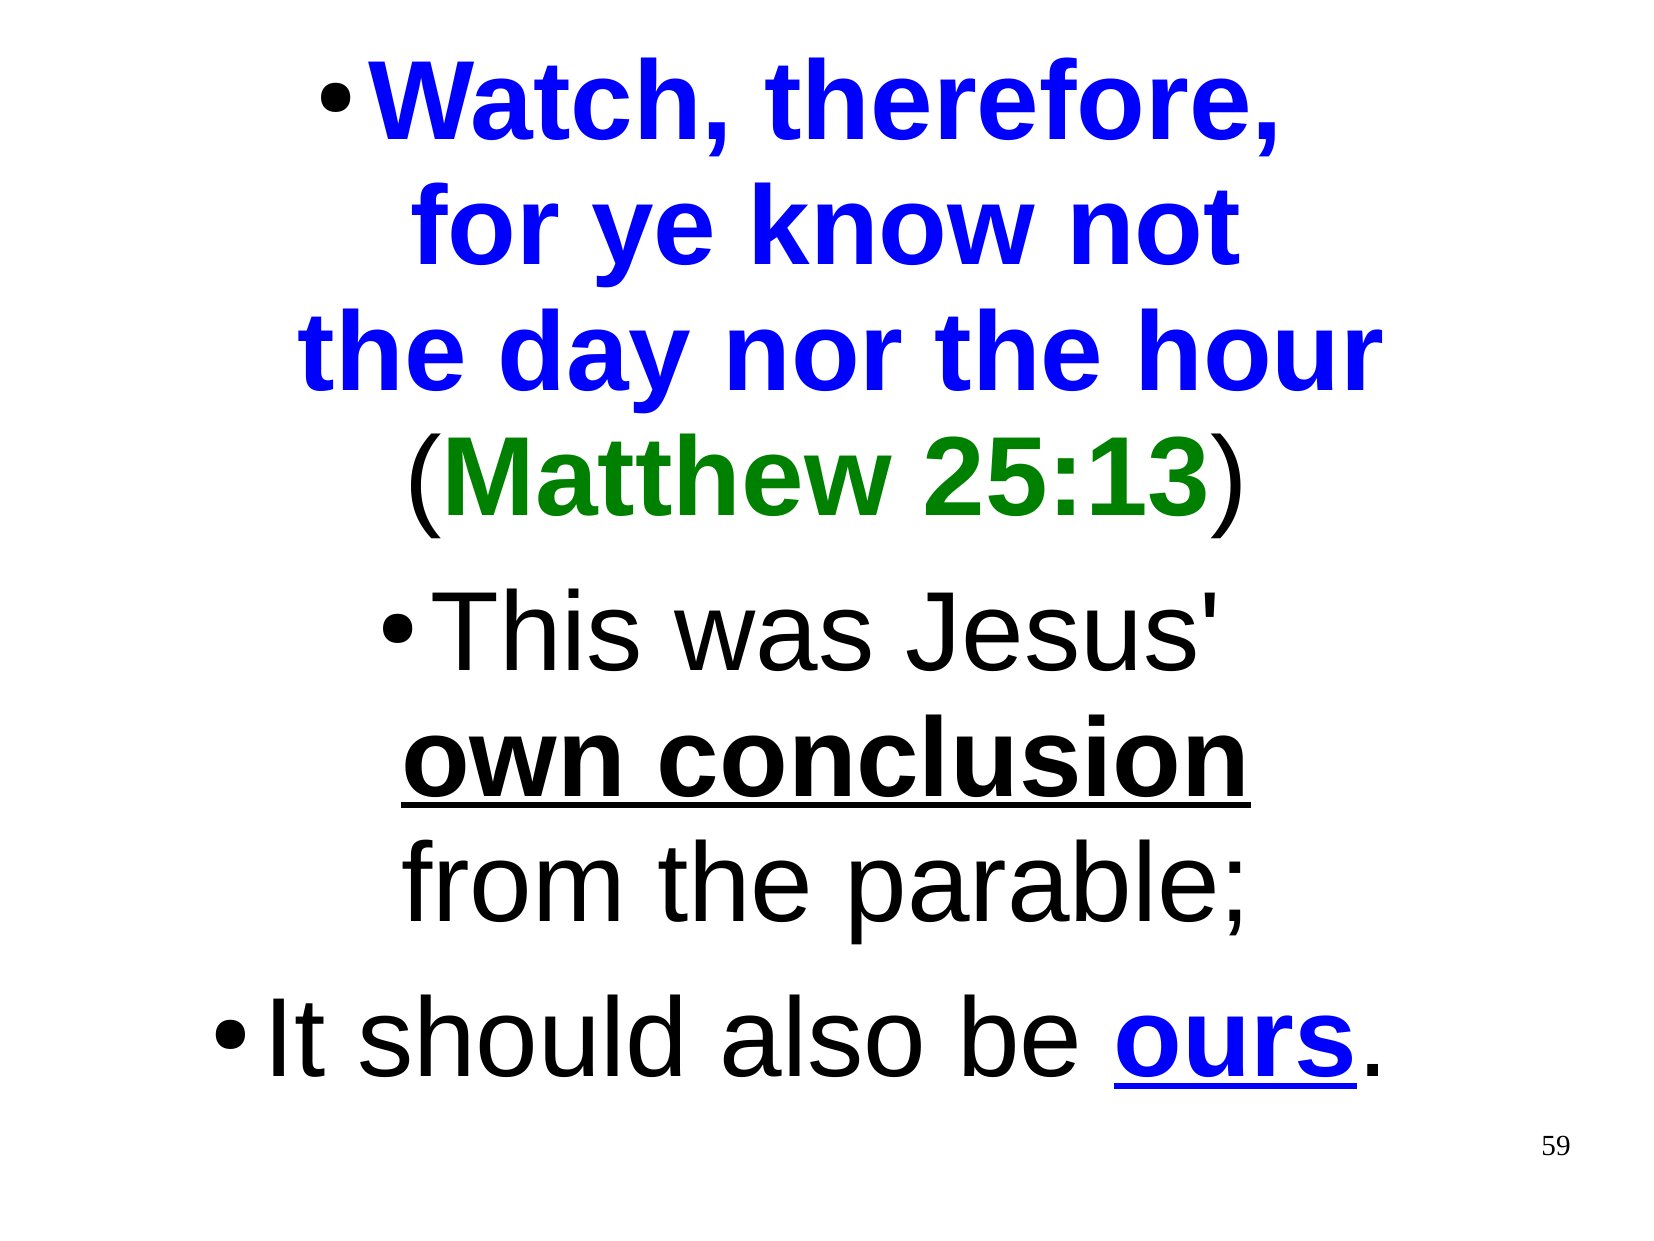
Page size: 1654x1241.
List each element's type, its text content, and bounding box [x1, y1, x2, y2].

list Watch, therefore, for ye know not the day nor the hour (Matthew 25:13) This was Jesus' own conclusion from the parable; It should also be ours. [0, 37, 1613, 1201]
